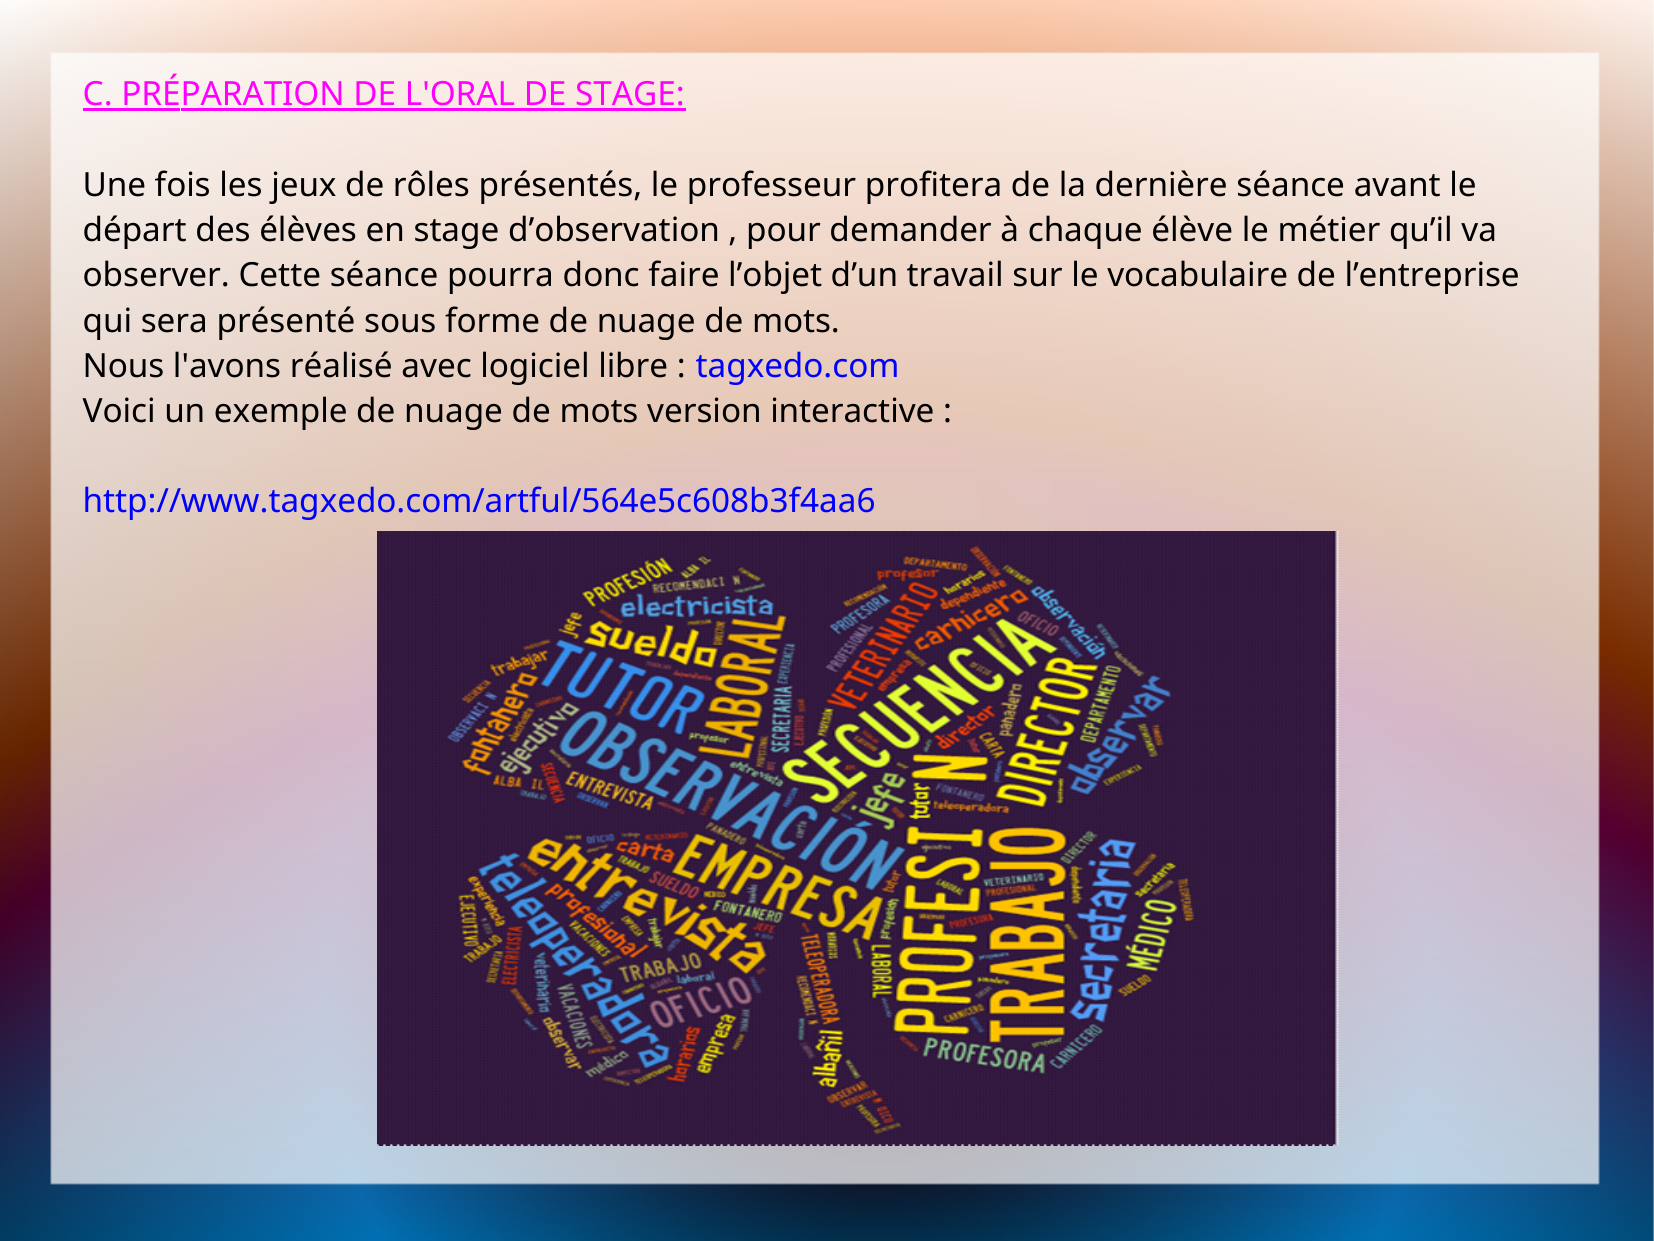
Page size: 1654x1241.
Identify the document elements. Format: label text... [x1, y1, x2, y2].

title C. PRÉPARATION DE L'ORAL DE STAGE: Une fois les jeux de rôles présentés, le professeur profitera de la dernière séance avant le départ des élèves en stage d’observation , pour demander à chaque élève le métier qu’il va observer. Cette séance pourra donc faire l’objet d’un travail sur le vocabulaire de l’entreprise qui sera présenté sous forme de nuage de mots. Nous l'avons réalisé avec logiciel libre : tagxedo.com Voici un exemple de nuage de mots version interactive : http://www.tagxedo.com/artful/564e5c608b3f4aa6 [82, 64, 1548, 574]
picture [0, 0, 1654, 1241]
